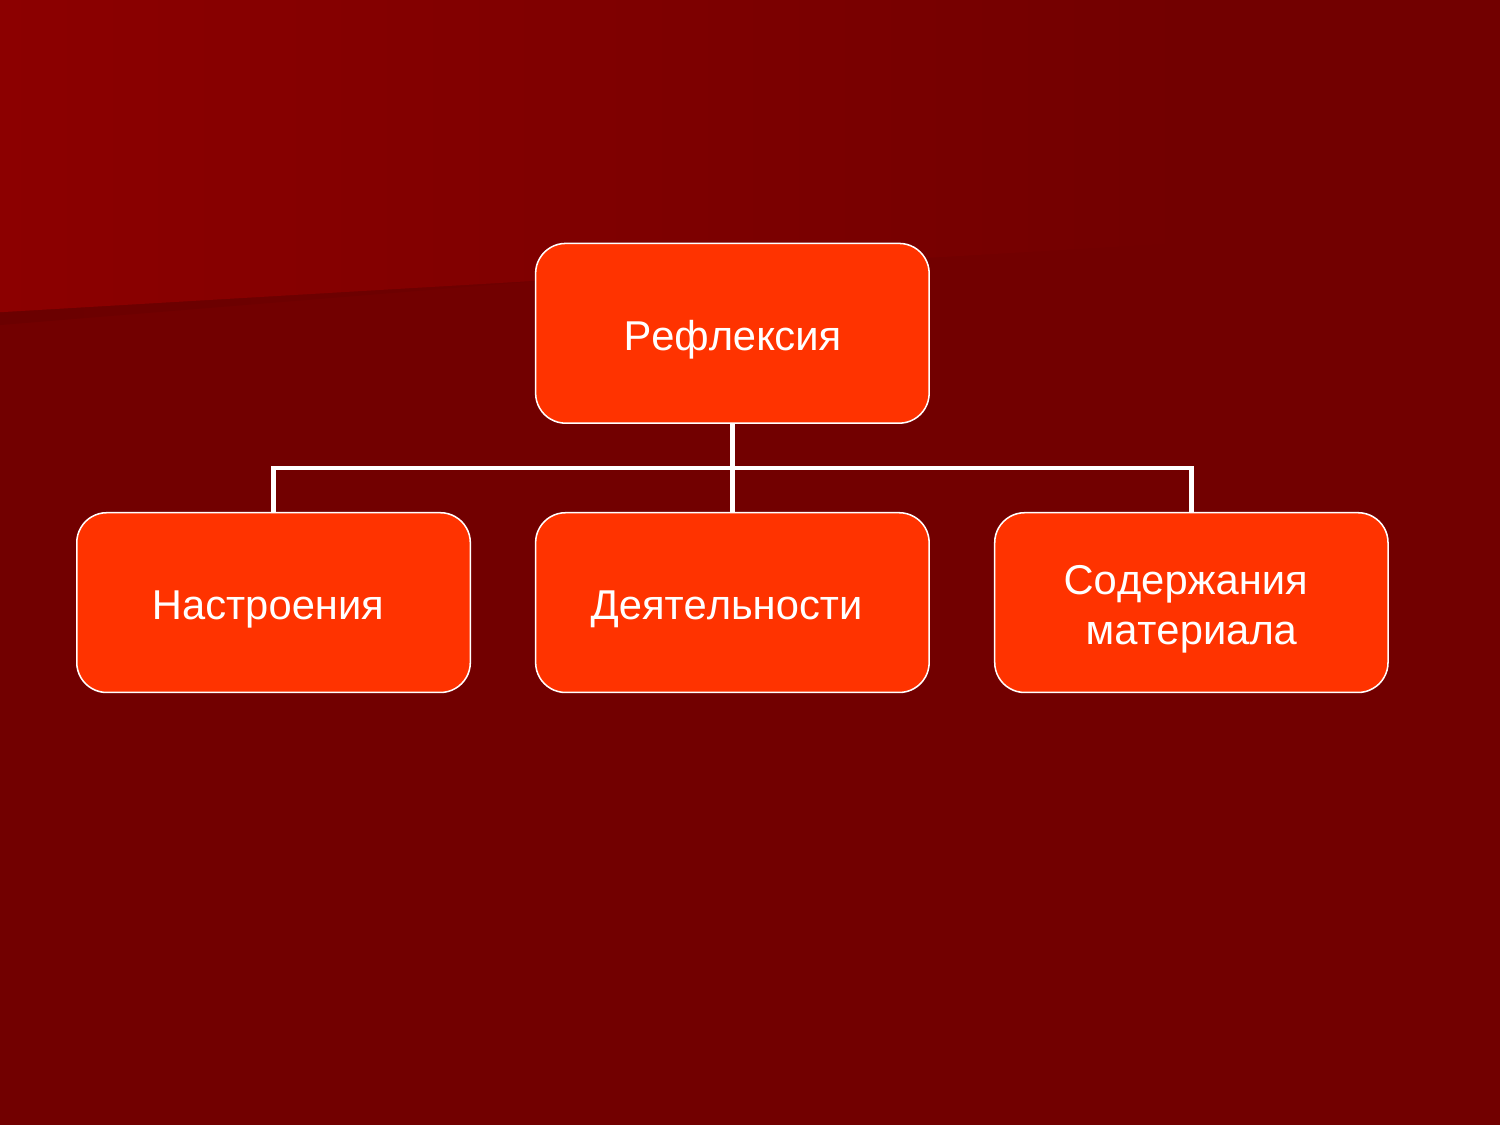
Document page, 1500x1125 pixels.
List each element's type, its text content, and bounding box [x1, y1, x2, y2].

text_box Настроения [76, 512, 471, 693]
text_box Рефлексия [535, 243, 930, 424]
text_box Деятельности [535, 512, 930, 693]
text_box Содержания материала [994, 512, 1389, 693]
